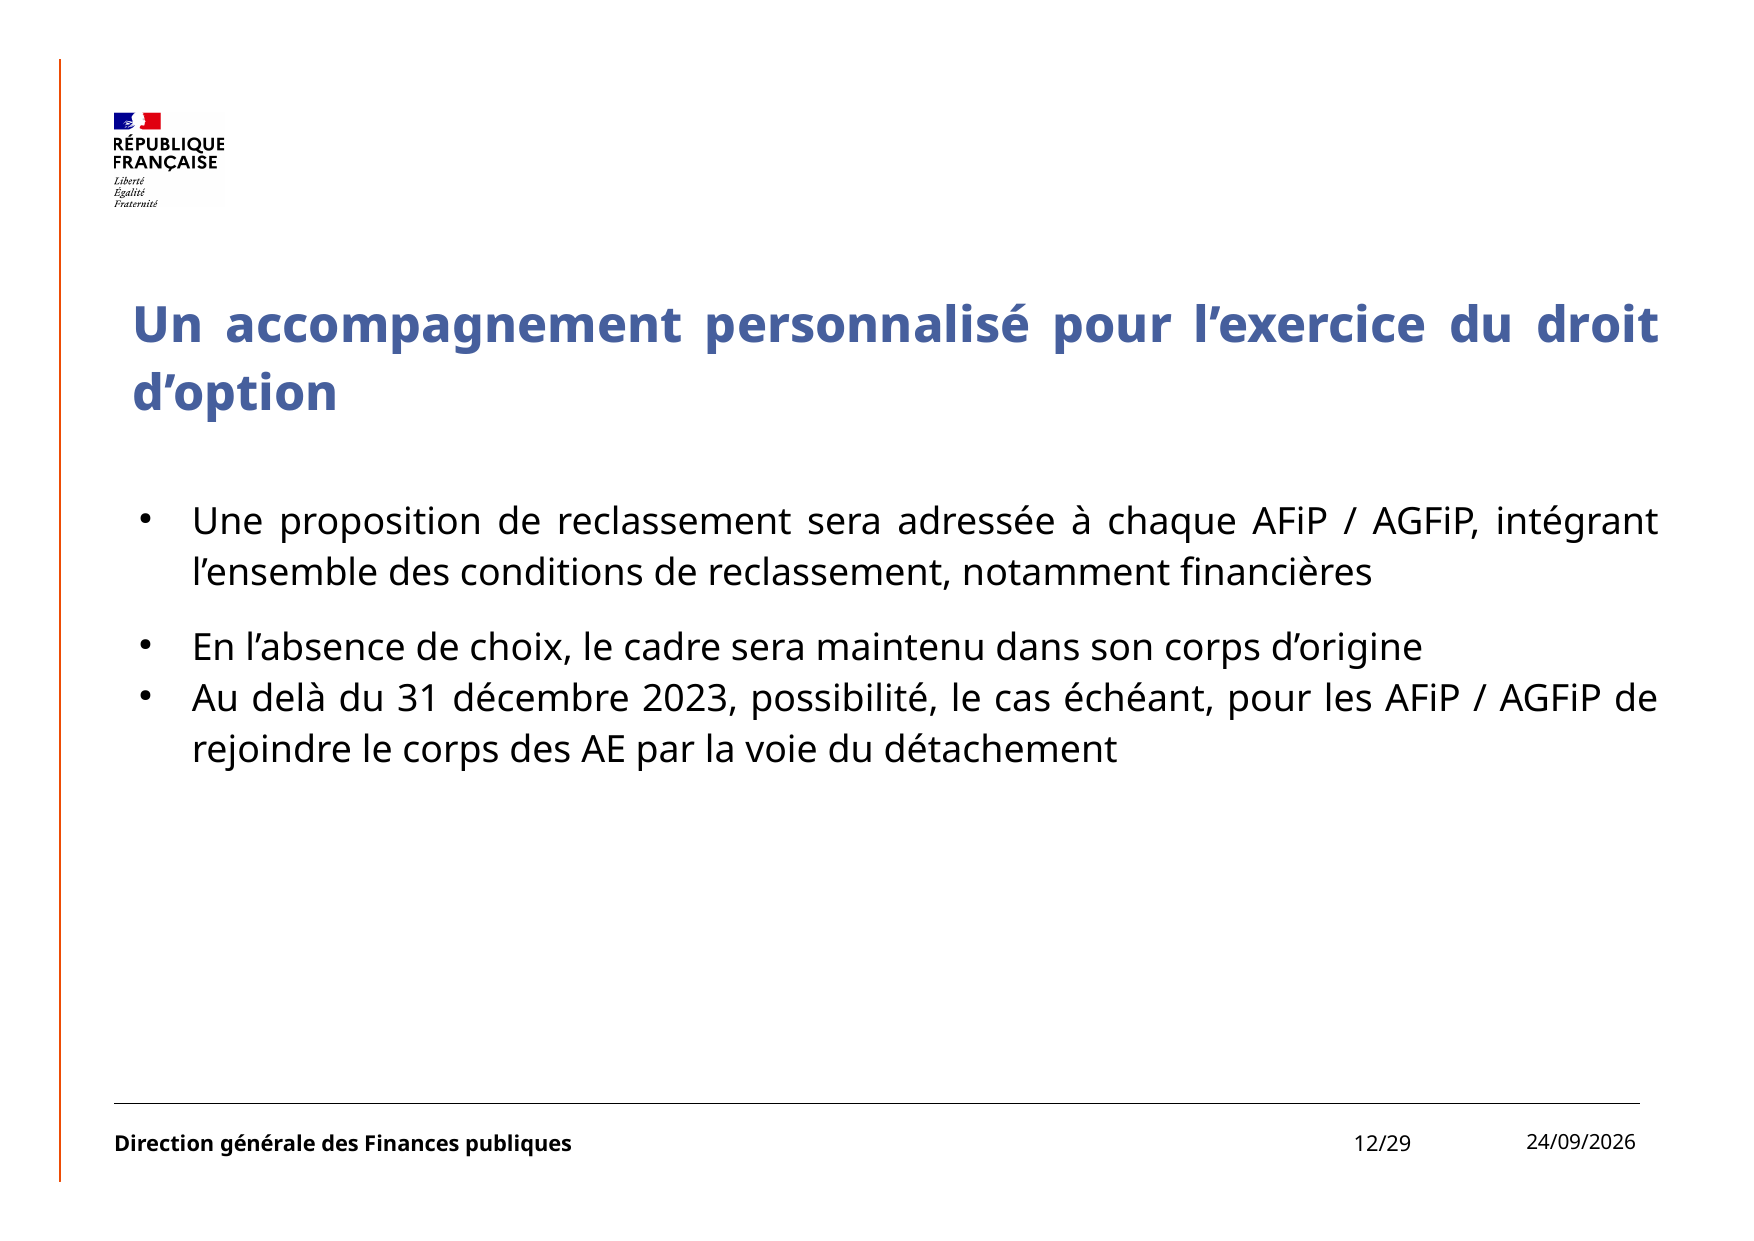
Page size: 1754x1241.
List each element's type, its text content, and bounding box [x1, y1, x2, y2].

picture [114, 112, 225, 207]
text_box Un accompagnement personnalisé pour l’exercice du droit d’option [47, 281, 1675, 610]
text_box Une proposition de reclassement sera adressée à chaque AFiP / AGFiP, intégrant l’ensemble des conditions de reclassement, notamment financières En l’absence de choix, le cadre sera maintenu dans son corps d’origine Au delà du 31 décembre 2023, possibilité, le cas échéant, pour les AFiP / AGFiP de rejoindre le corps des AE par la voie du détachement [106, 487, 1675, 898]
